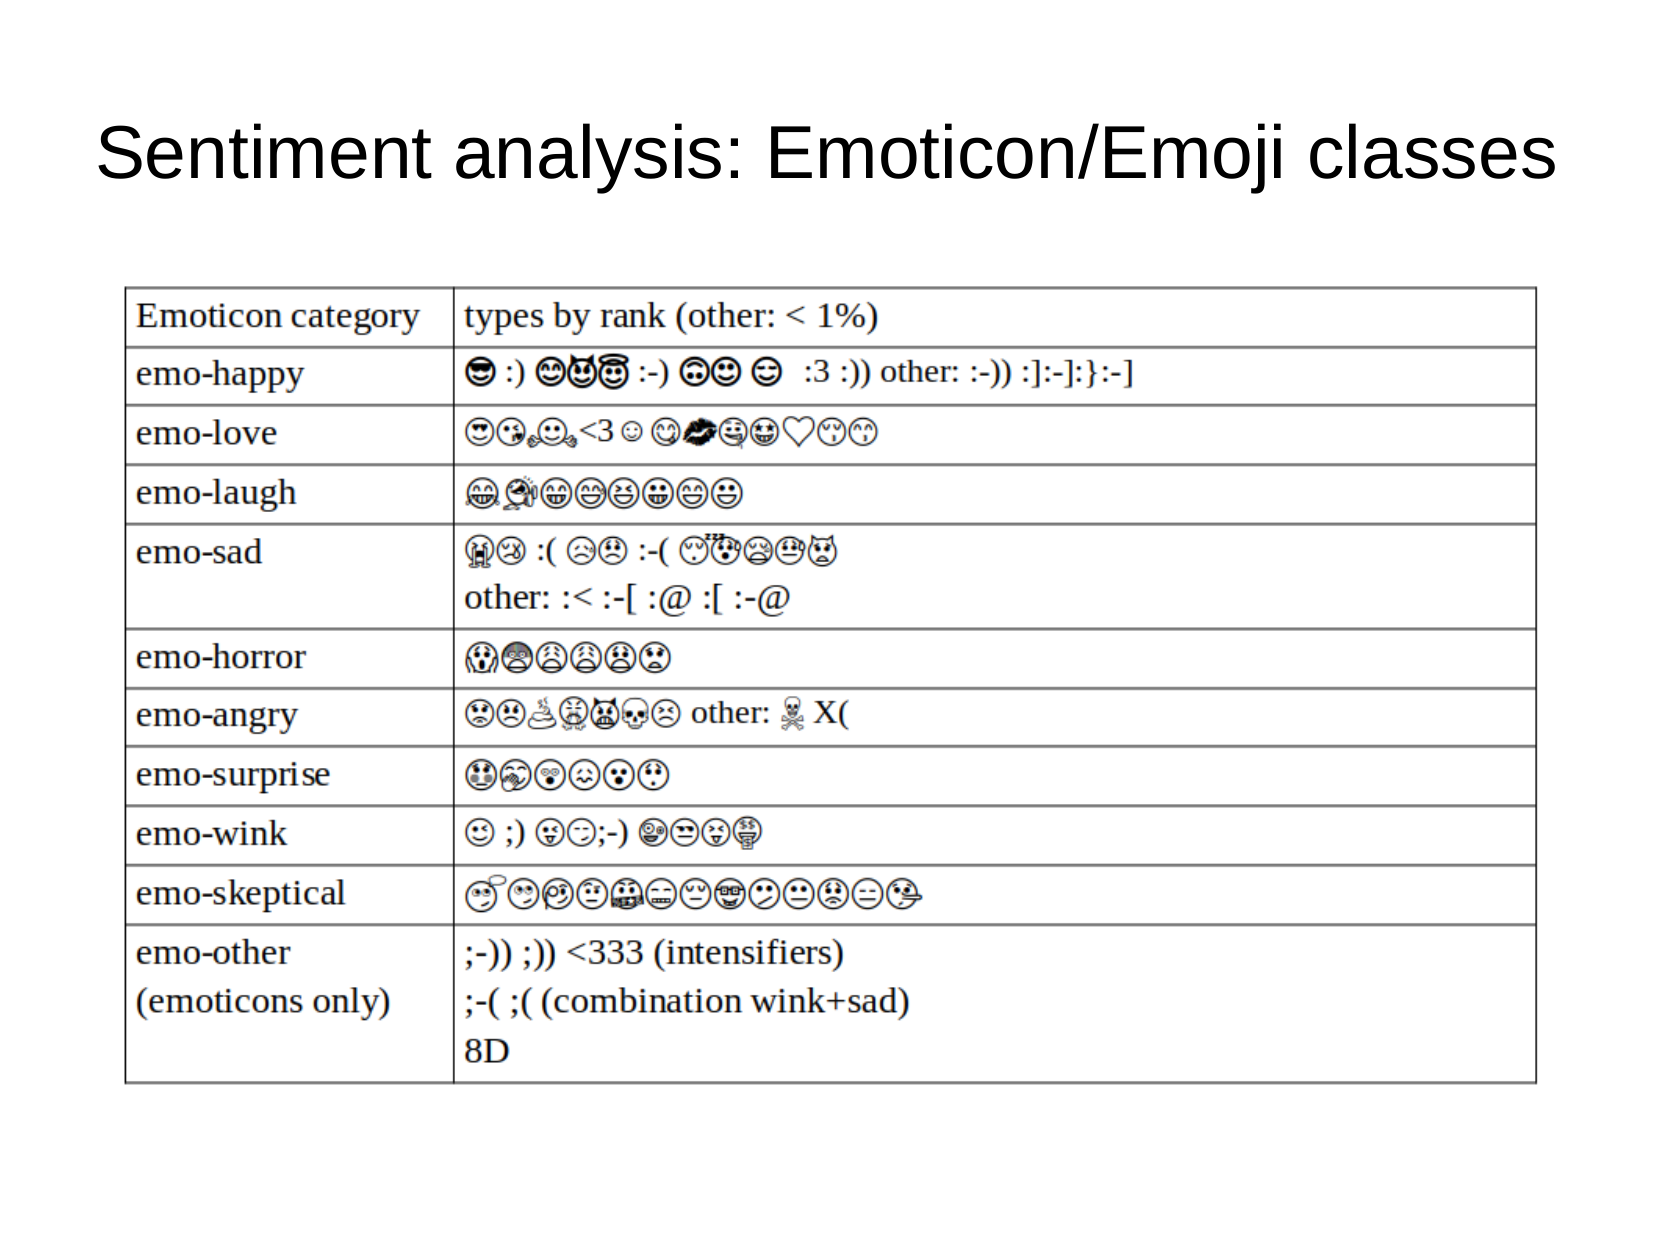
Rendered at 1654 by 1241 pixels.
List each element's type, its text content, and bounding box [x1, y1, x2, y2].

picture [103, 271, 1556, 1105]
title Sentiment analysis: Emoticon/Emoji classes [82, 49, 1571, 257]
